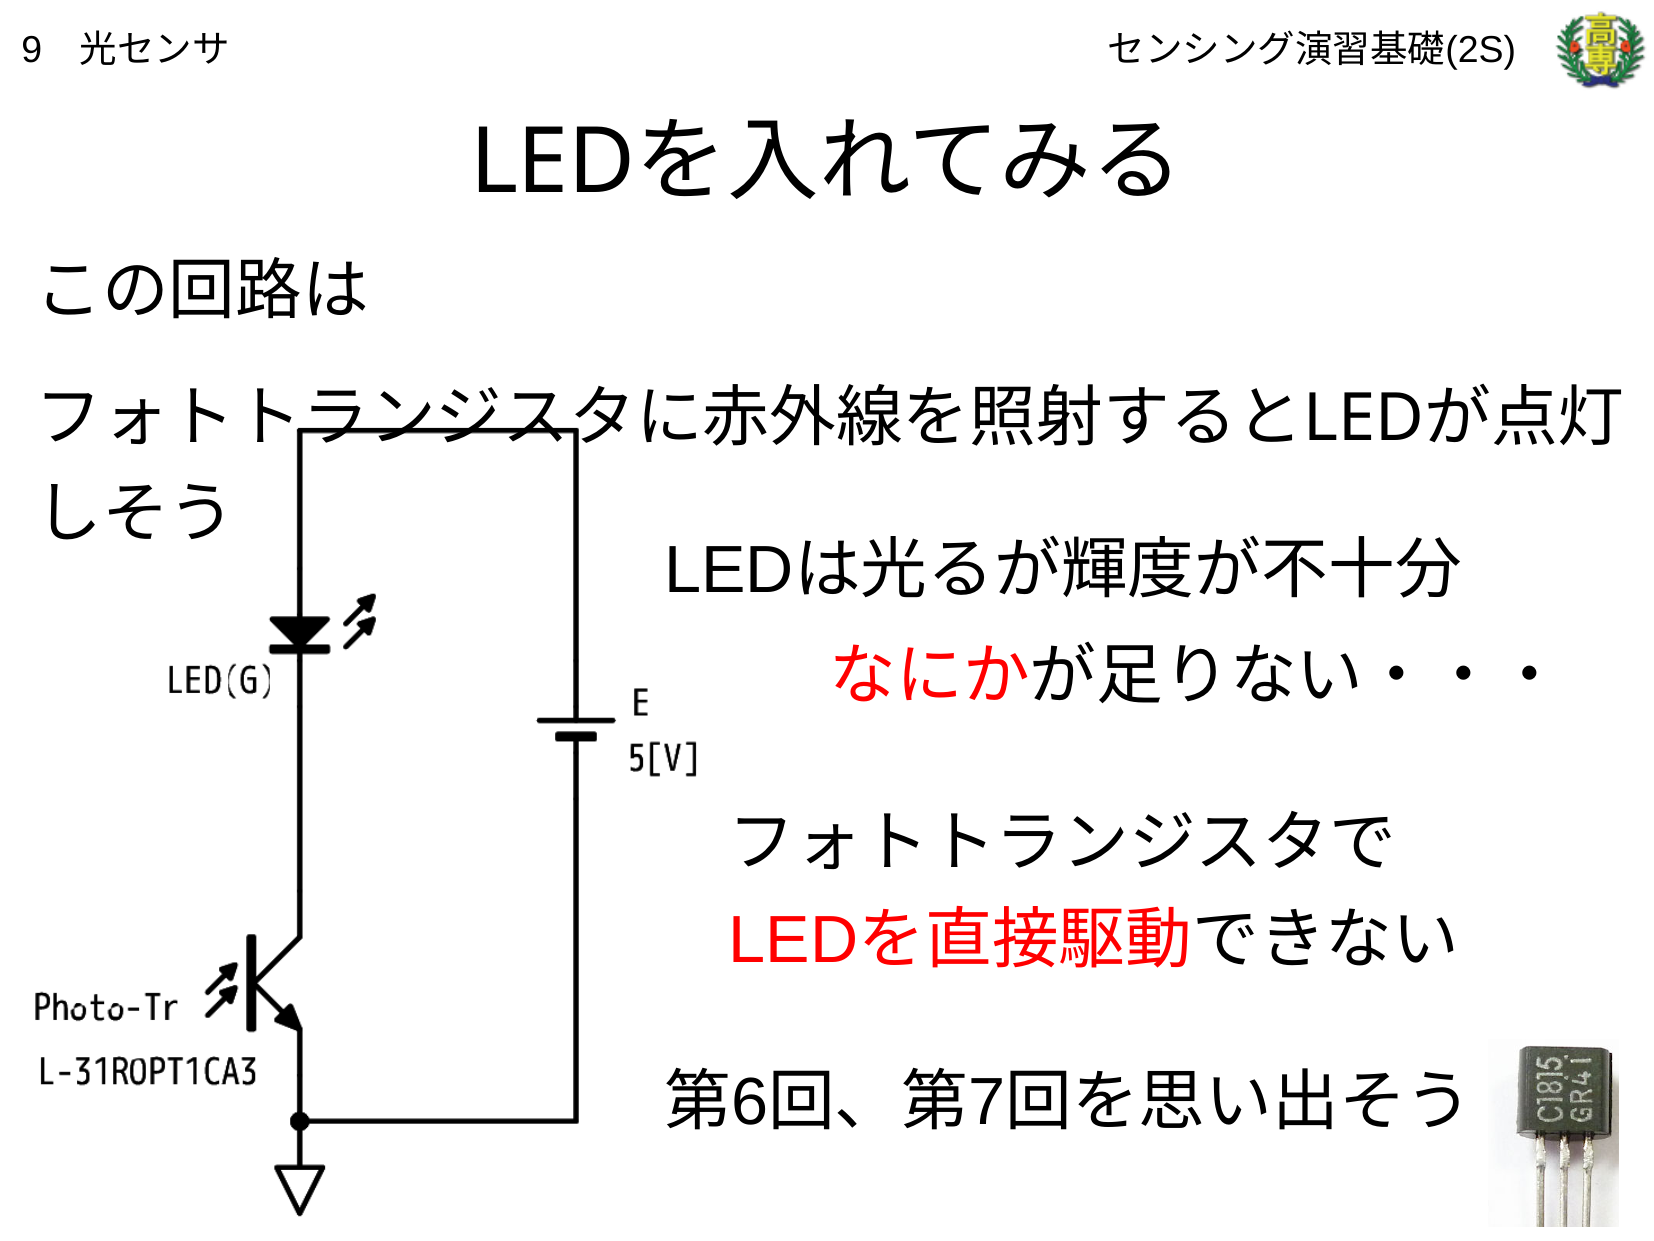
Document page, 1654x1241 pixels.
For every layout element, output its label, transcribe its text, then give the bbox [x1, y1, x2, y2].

text_box 第6回、第7回を思い出そう [649, 1039, 1488, 1139]
picture [23, 419, 704, 1223]
title LEDを入れてみる [82, 49, 1571, 236]
picture [1553, 2, 1650, 99]
text_box 9 光センサ [6, 11, 923, 75]
picture [1488, 1039, 1619, 1227]
text_box LEDは光るが輝度が不十分 [649, 507, 1554, 608]
text_box この回路は フォトトランジスタに赤外線を照射するとLEDが点灯しそう [35, 236, 1630, 414]
text_box なにかが足りない・・・ [814, 614, 1642, 714]
text_box センシング演習基礎(2S) [1077, 11, 1531, 75]
text_box フォトトランジスタでLEDを直接駆動できない [714, 780, 1477, 966]
